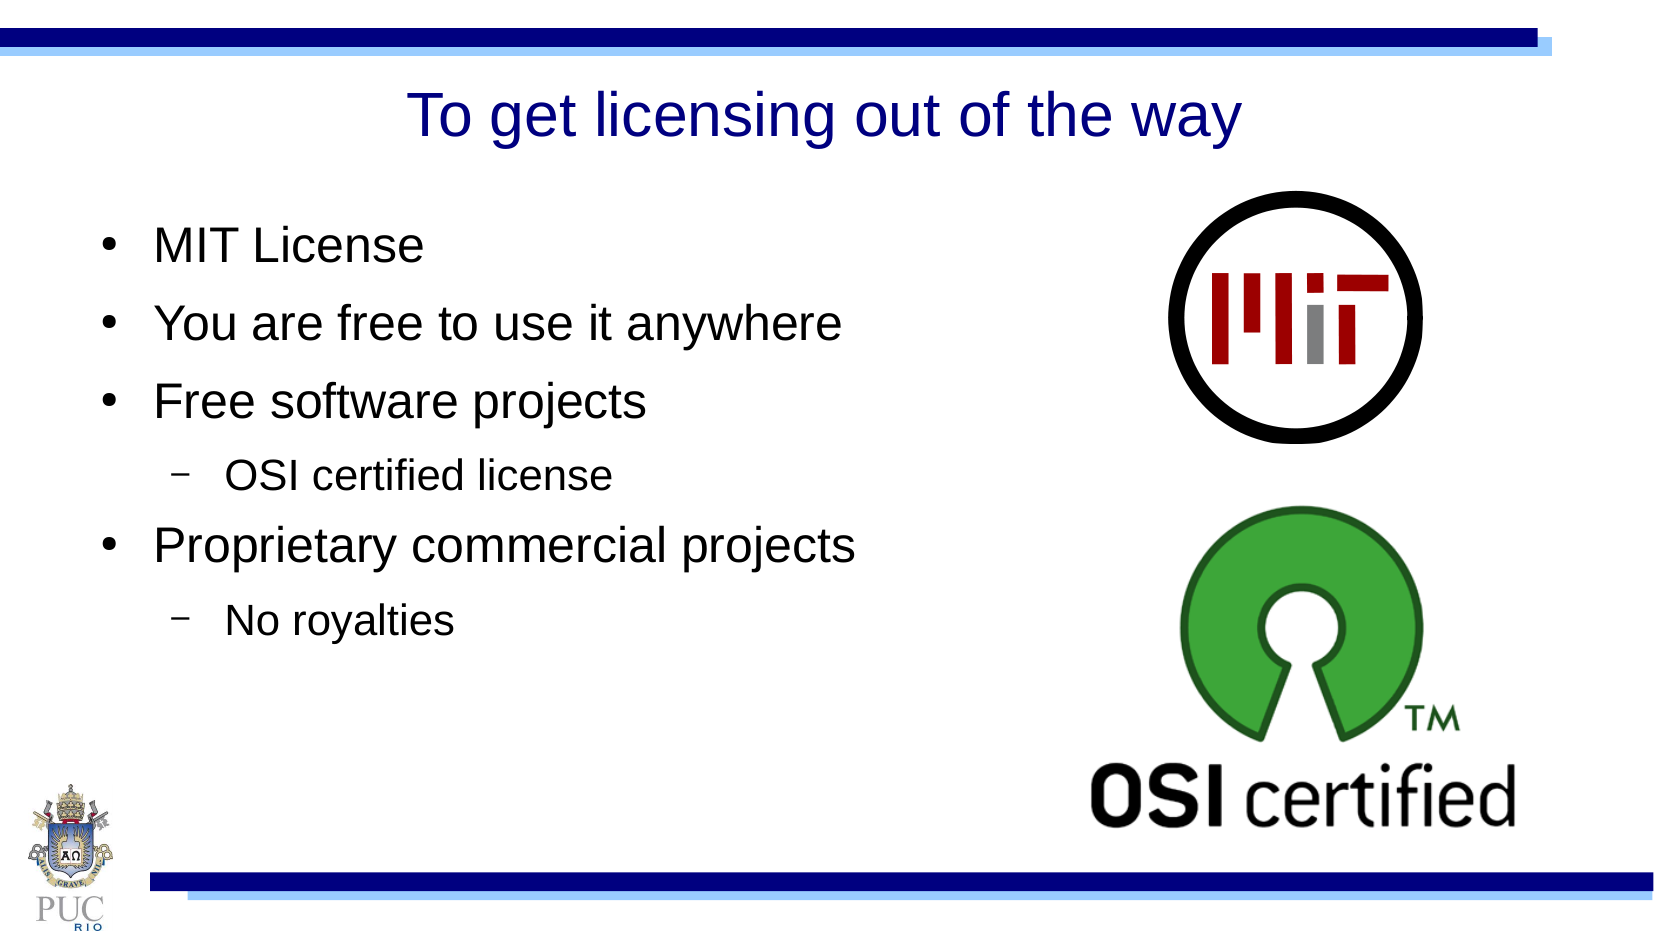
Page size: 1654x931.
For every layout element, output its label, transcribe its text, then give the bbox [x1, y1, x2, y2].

list MIT License You are free to use it anywhere Free software projects OSI certified license Proprietary commercial projects No royalties [82, 217, 1571, 751]
picture [1068, 751, 1538, 863]
title To get licensing out of the way [37, 37, 1613, 193]
picture [28, 784, 113, 931]
picture [1168, 190, 1423, 444]
